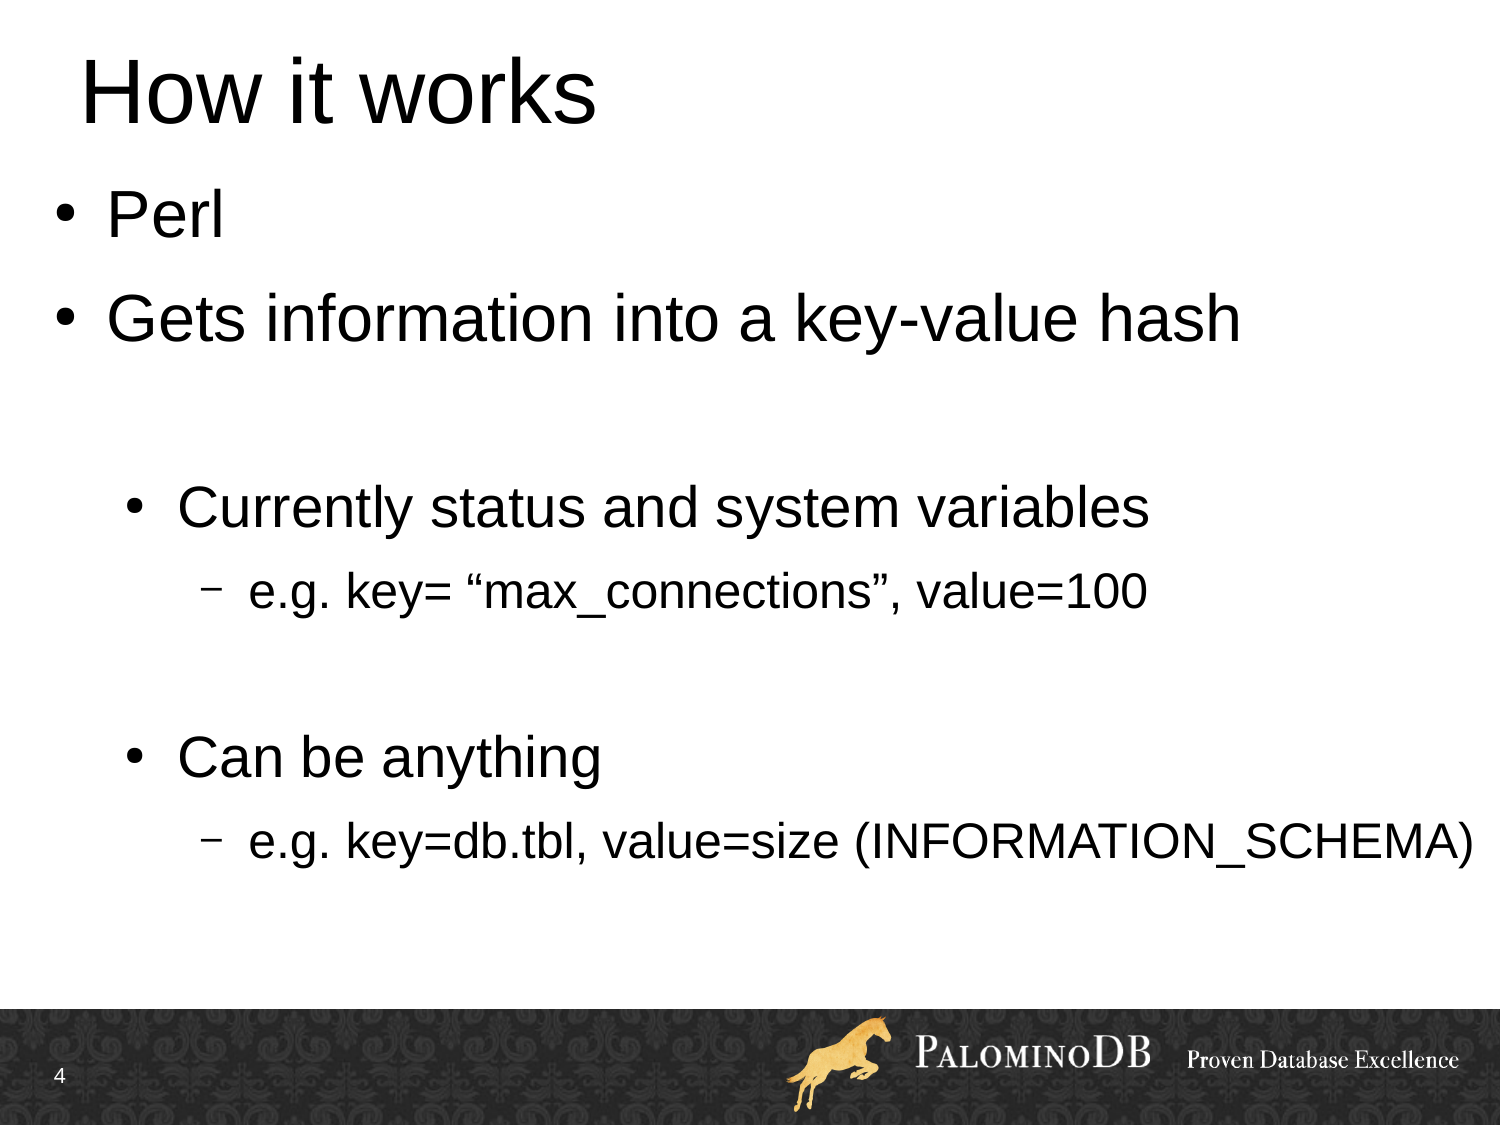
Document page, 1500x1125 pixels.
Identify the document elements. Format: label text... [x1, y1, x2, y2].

text_box <number> [39, 1054, 76, 1090]
title How it works [72, 29, 1407, 155]
list Perl Gets information into a key-value hash Currently status and system variables e.g. key= “max_connections”, value=100 Can be anything e.g. key=db.tbl, value=size (INFORMATION_SCHEMA) [29, 170, 1493, 980]
picture [0, 1006, 1500, 1125]
